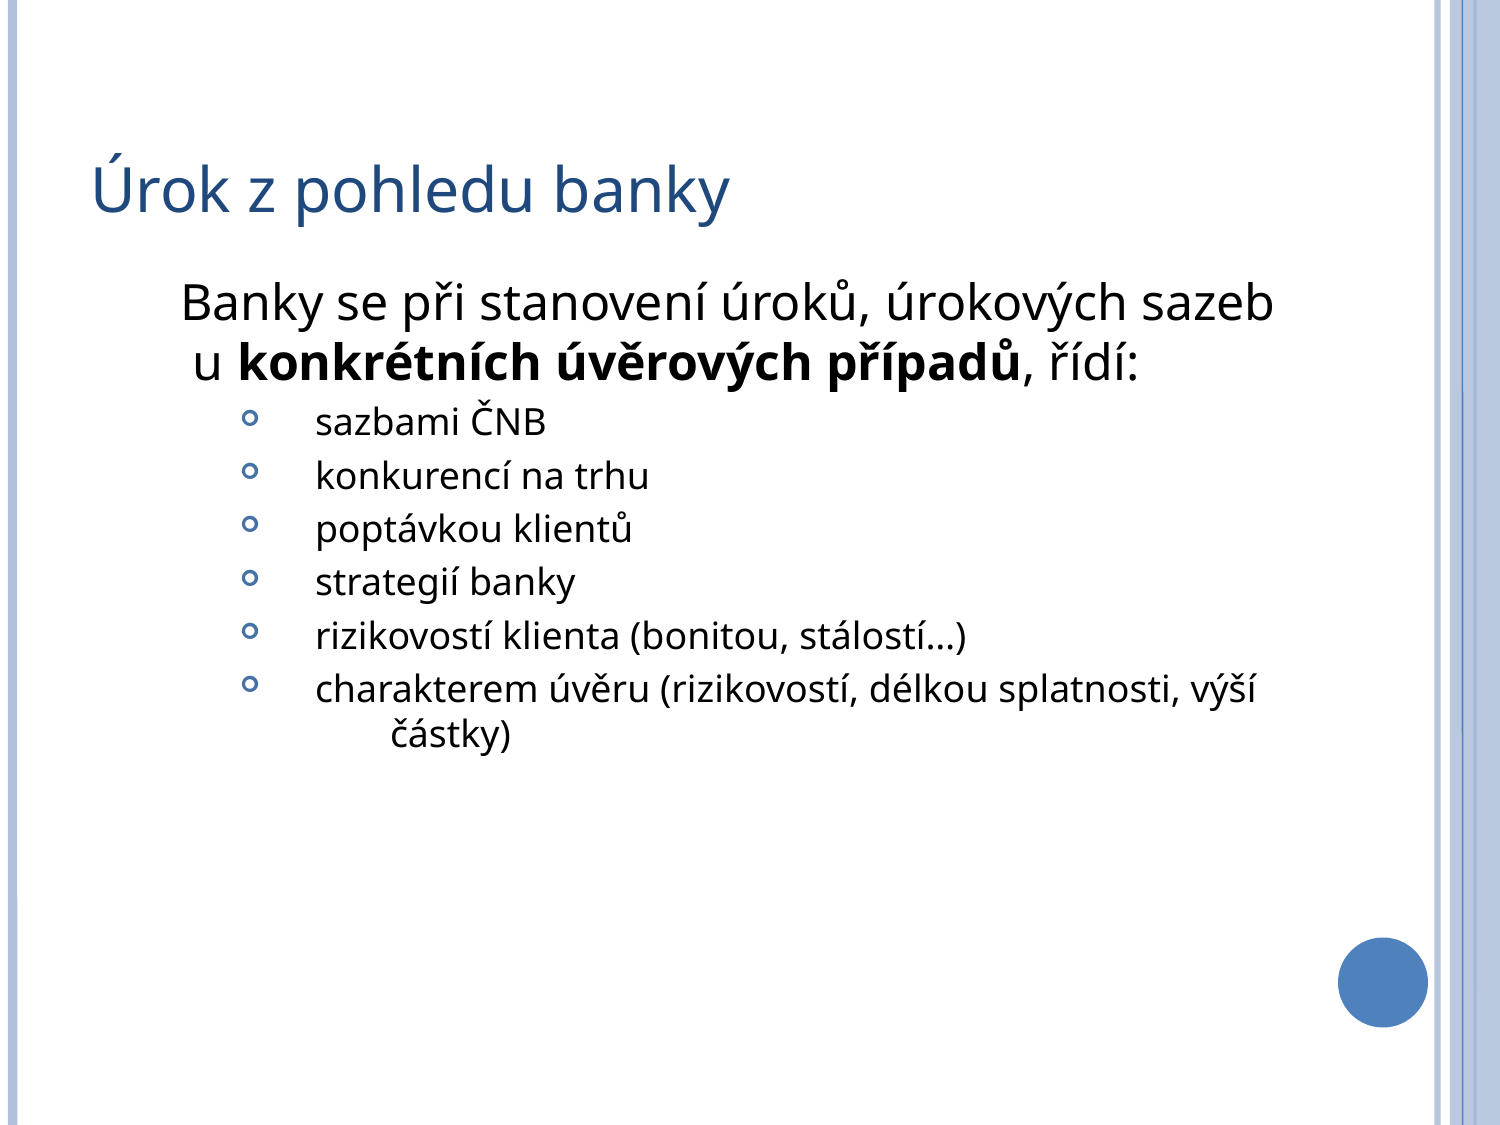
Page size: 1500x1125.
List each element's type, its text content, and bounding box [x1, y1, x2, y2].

list Banky se při stanovení úroků, úrokových sazeb u konkrétních úvěrových případů, řídí: sazbami ČNB konkurencí na trhu poptávkou klientů strategií banky rizikovostí klienta (bonitou, stálostí…) charakterem úvěru (rizikovostí, délkou splatnosti, výší částky) [75, 262, 1300, 1062]
title Úrok z pohledu banky [75, 45, 1300, 233]
